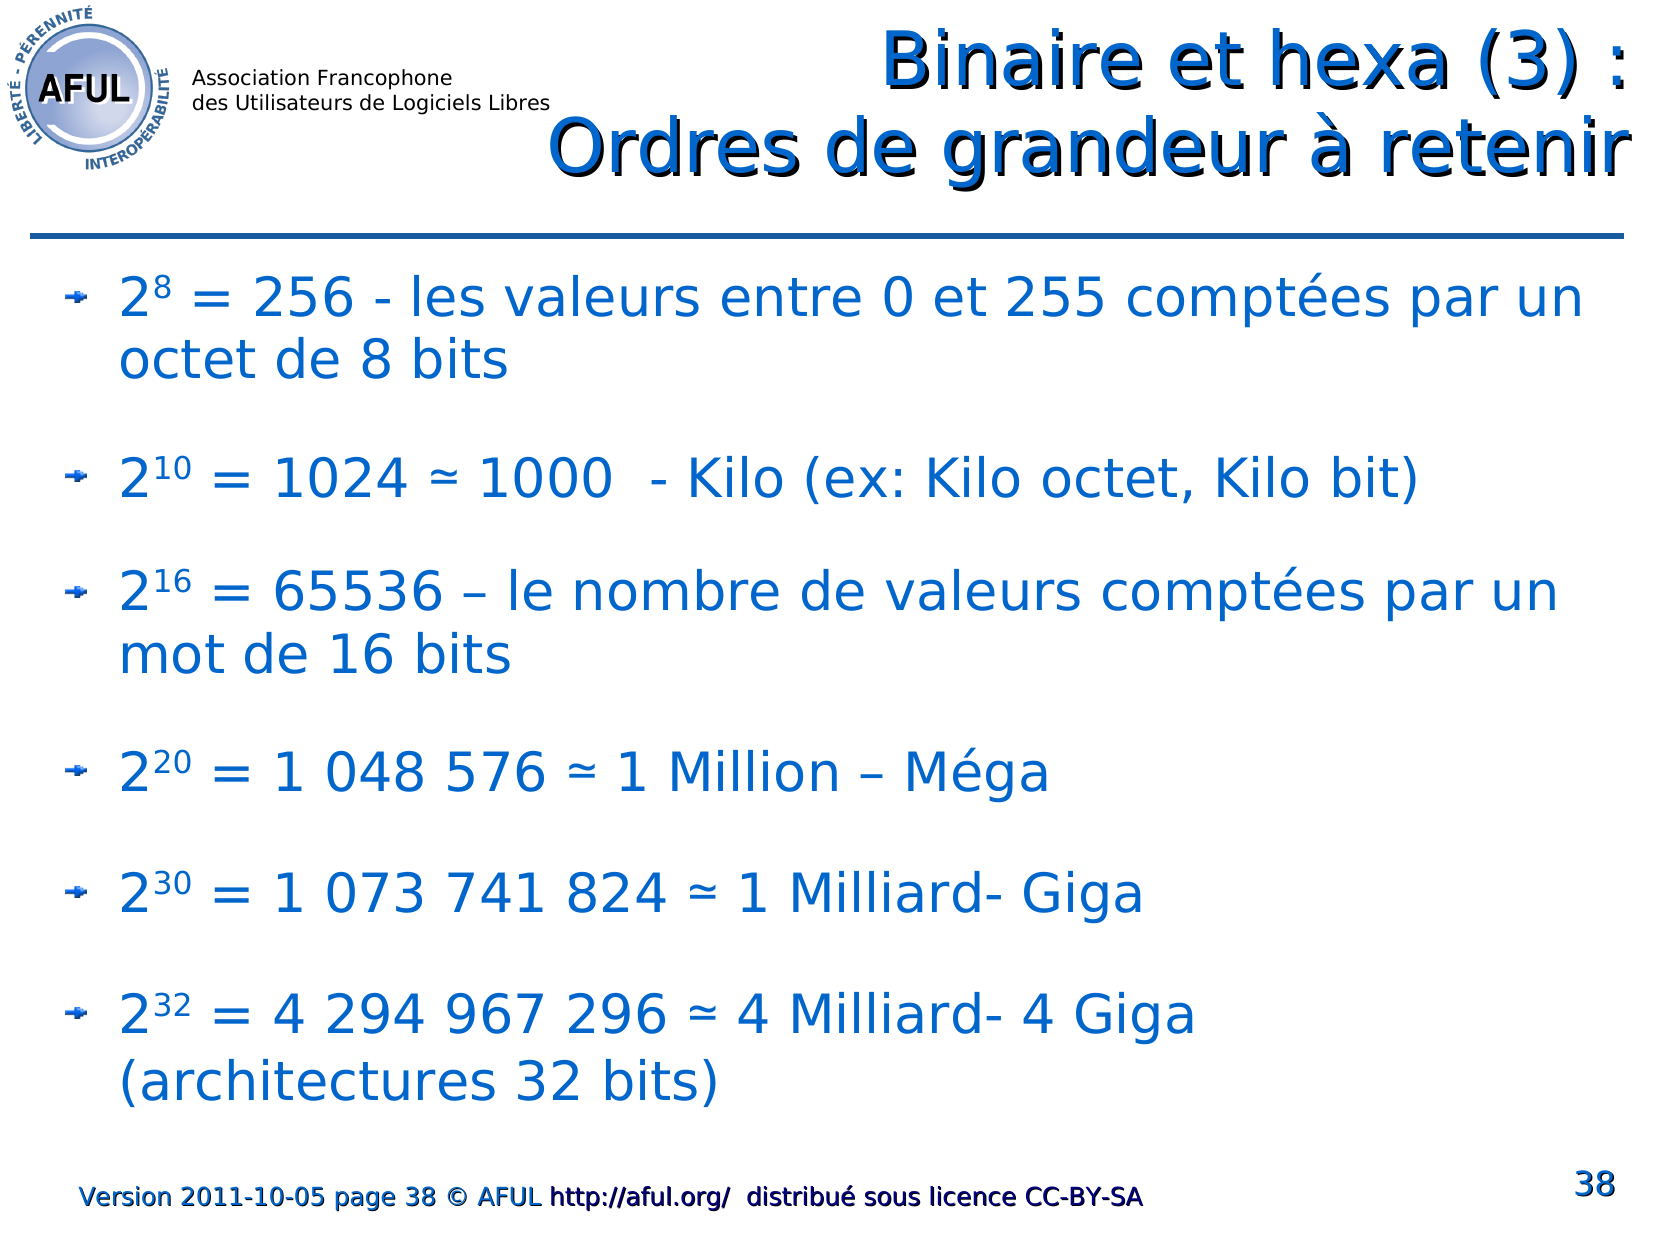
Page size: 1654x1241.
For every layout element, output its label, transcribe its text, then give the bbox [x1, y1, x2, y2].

title Binaire et hexa (3) : Ordres de grandeur à retenir [507, 0, 1630, 207]
list 28 = 256 - les valeurs entre 0 et 255 comptées par un octet de 8 bits 210 = 1024 ≃ 1000 - Kilo (ex: Kilo octet, Kilo bit) 216 = 65536 – le nombre de valeurs comptées par un mot de 16 bits 220 = 1 048 576 ≃ 1 Million – Méga 230 = 1 073 741 824 ≃ 1 Milliard- Giga 232 = 4 294 967 296 ≃ 4 Milliard- 4 Giga (architectures 32 bits) [47, 265, 1595, 1211]
picture [0, 0, 178, 178]
